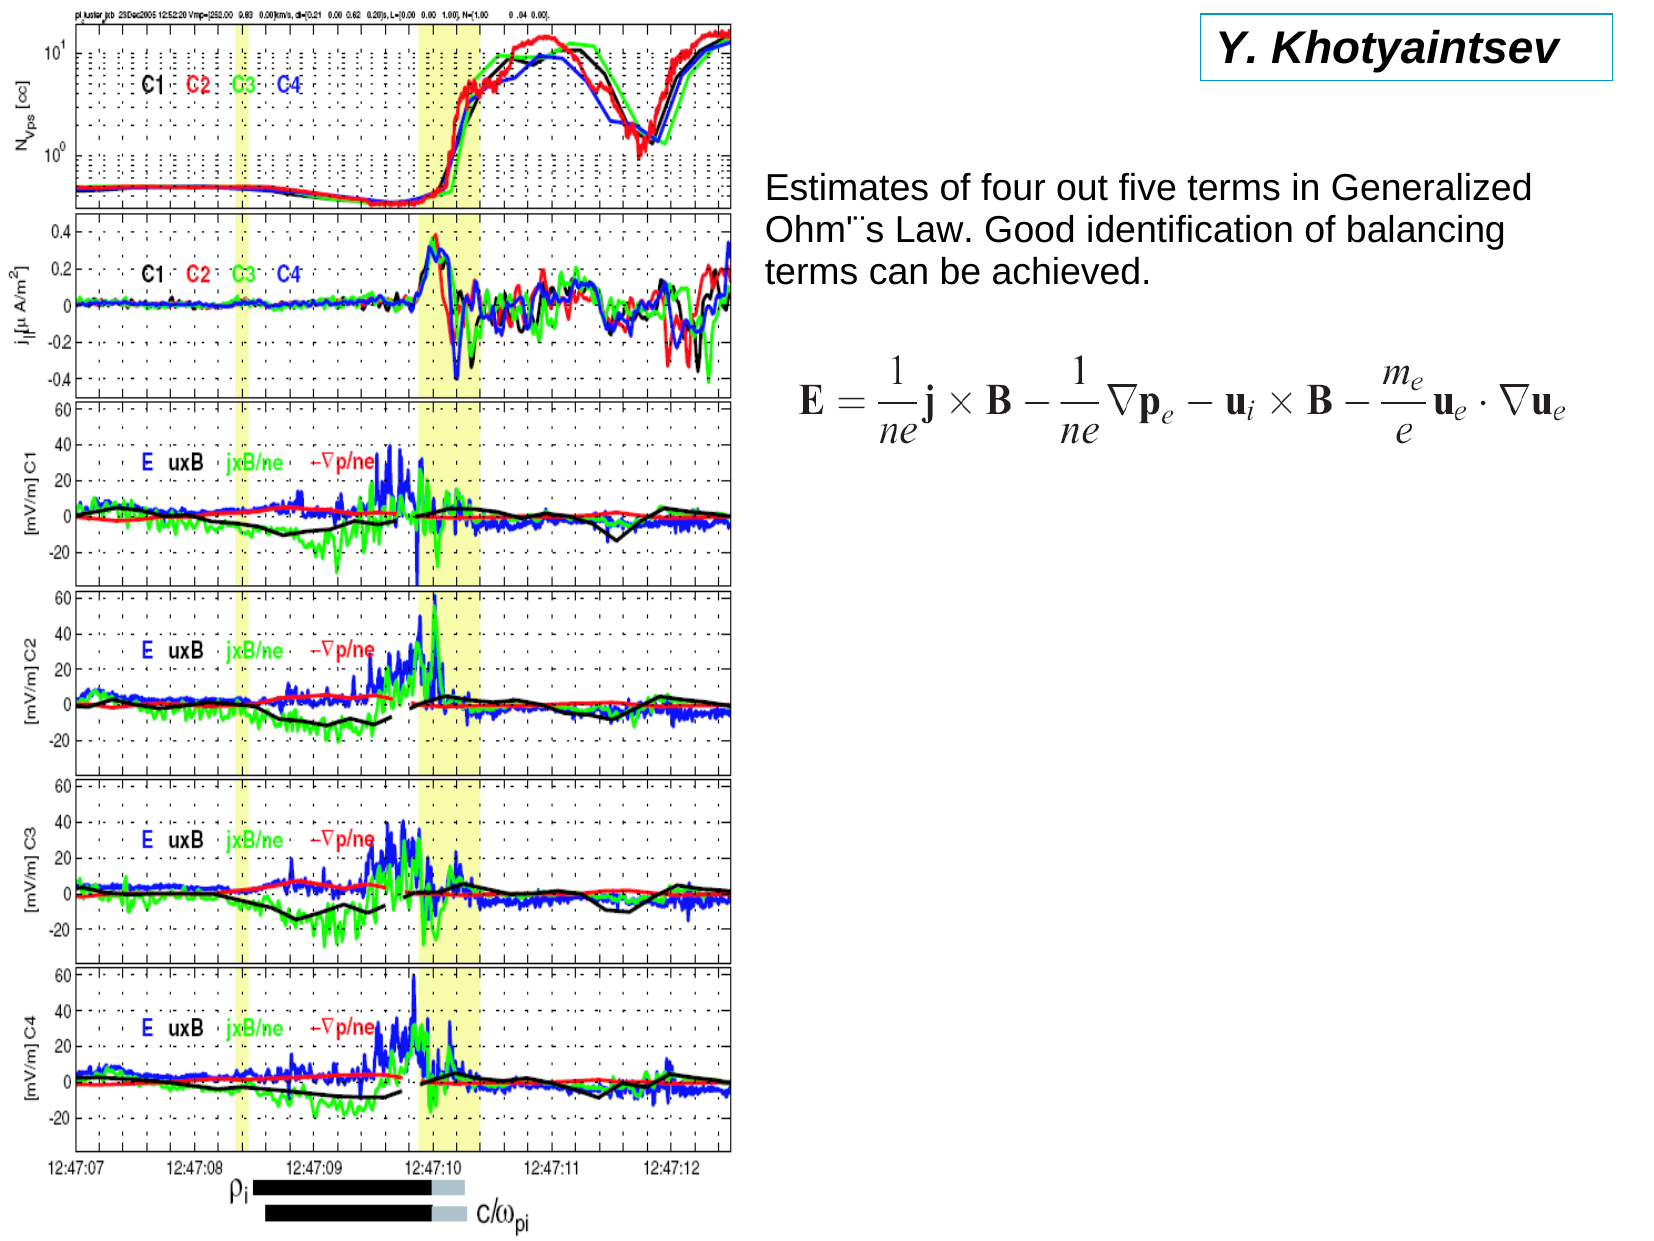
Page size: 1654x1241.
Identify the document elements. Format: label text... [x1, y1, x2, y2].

text_box Estimates of four out five terms in Generalized Ohm'¨s Law. Good identification of balancing terms can be achieved. [750, 158, 1613, 301]
picture [787, 337, 1576, 467]
picture [0, 0, 738, 1241]
text_box Y. Khotyaintsev [1200, 14, 1613, 81]
